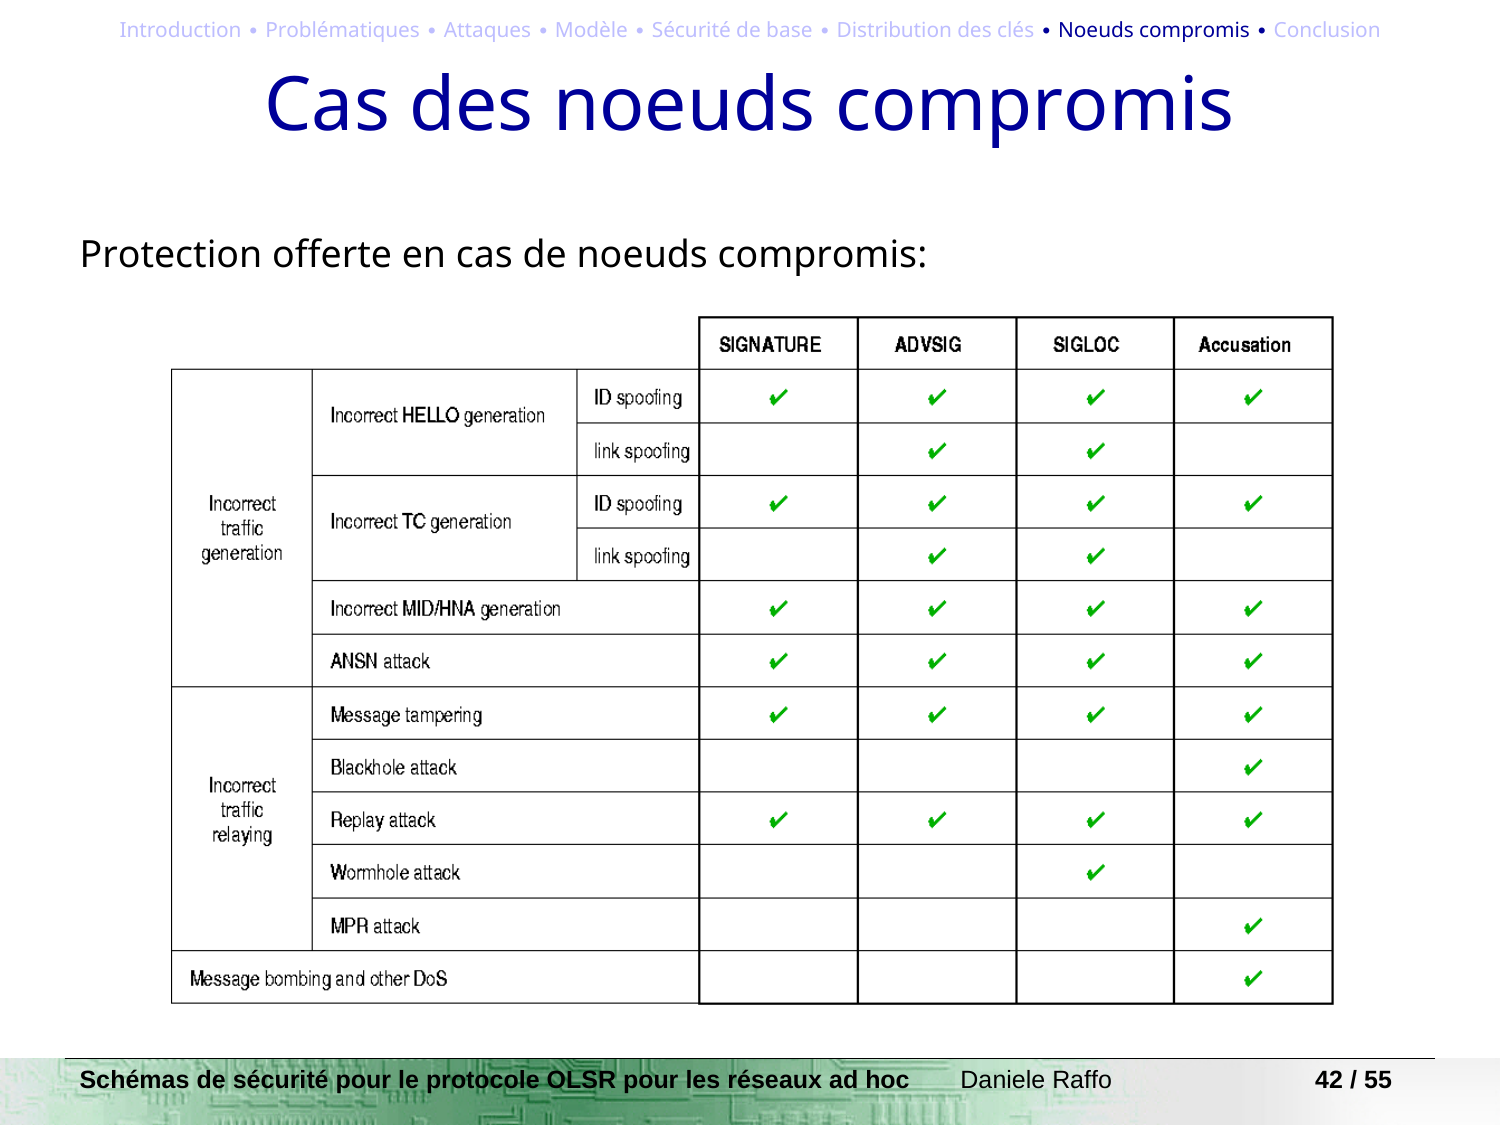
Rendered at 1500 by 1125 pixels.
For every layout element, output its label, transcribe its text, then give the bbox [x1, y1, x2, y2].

text_box Protection offerte en cas de noeuds compromis: [64, 219, 1436, 287]
text_box Schémas de sécurité pour le protocole OLSR pour les réseaux ad hoc Daniele Raffo [64, 1058, 1436, 1103]
picture [171, 314, 1336, 1006]
text_box Cas des noeuds compromis [64, 52, 1436, 161]
text_box Introduction ∙ Problématiques ∙ Attaques ∙ Modèle ∙ Sécurité de base ∙ Distribution des clés ∙ Noeuds compromis ∙ Conclusion [0, 7, 1500, 52]
picture [0, 1058, 1500, 1125]
